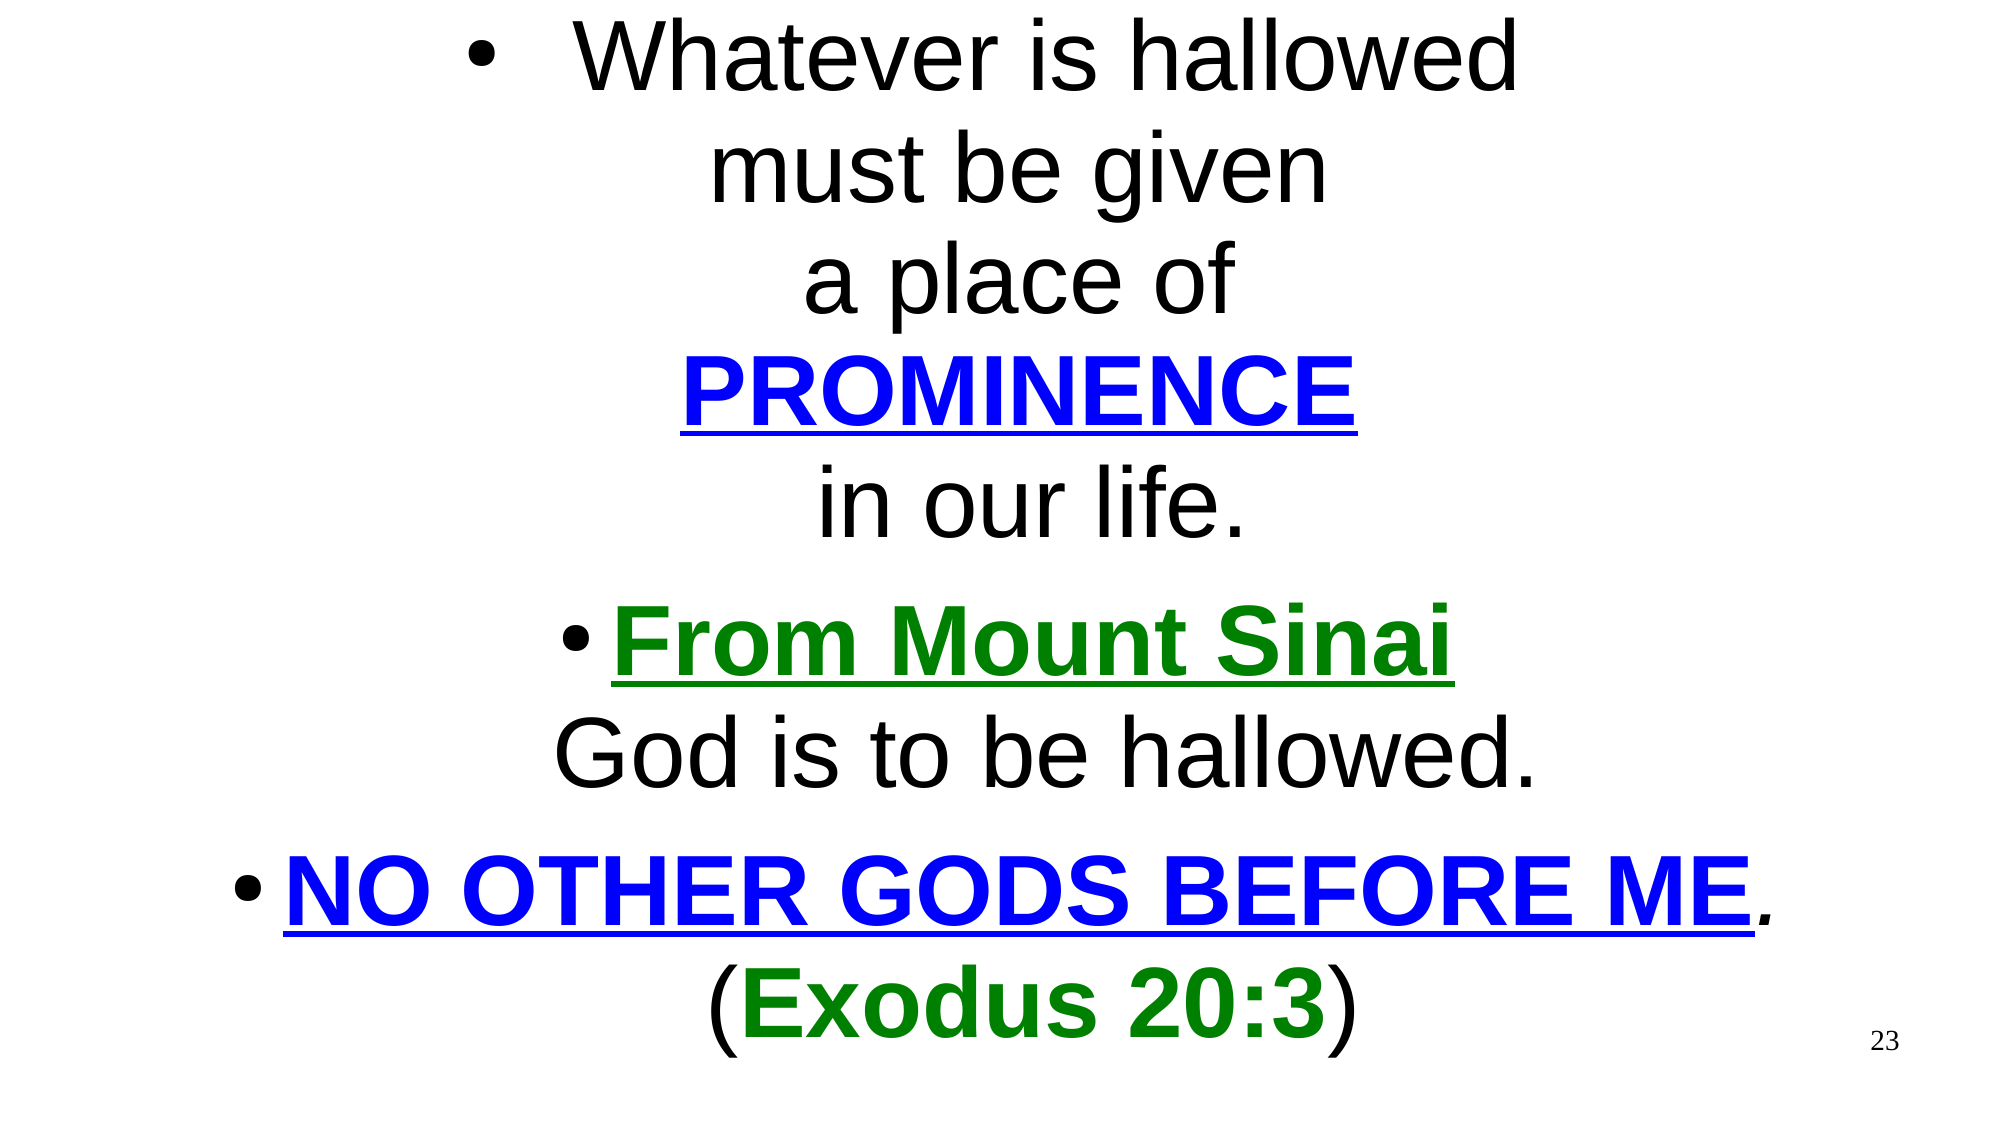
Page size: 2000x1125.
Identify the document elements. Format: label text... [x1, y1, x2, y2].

list Whatever is hallowed must be given a place of PROMINENCE in our life. From Mount Sinai God is to be hallowed. NO OTHER GODS BEFORE ME. (Exodus 20:3) [0, 0, 1996, 1123]
